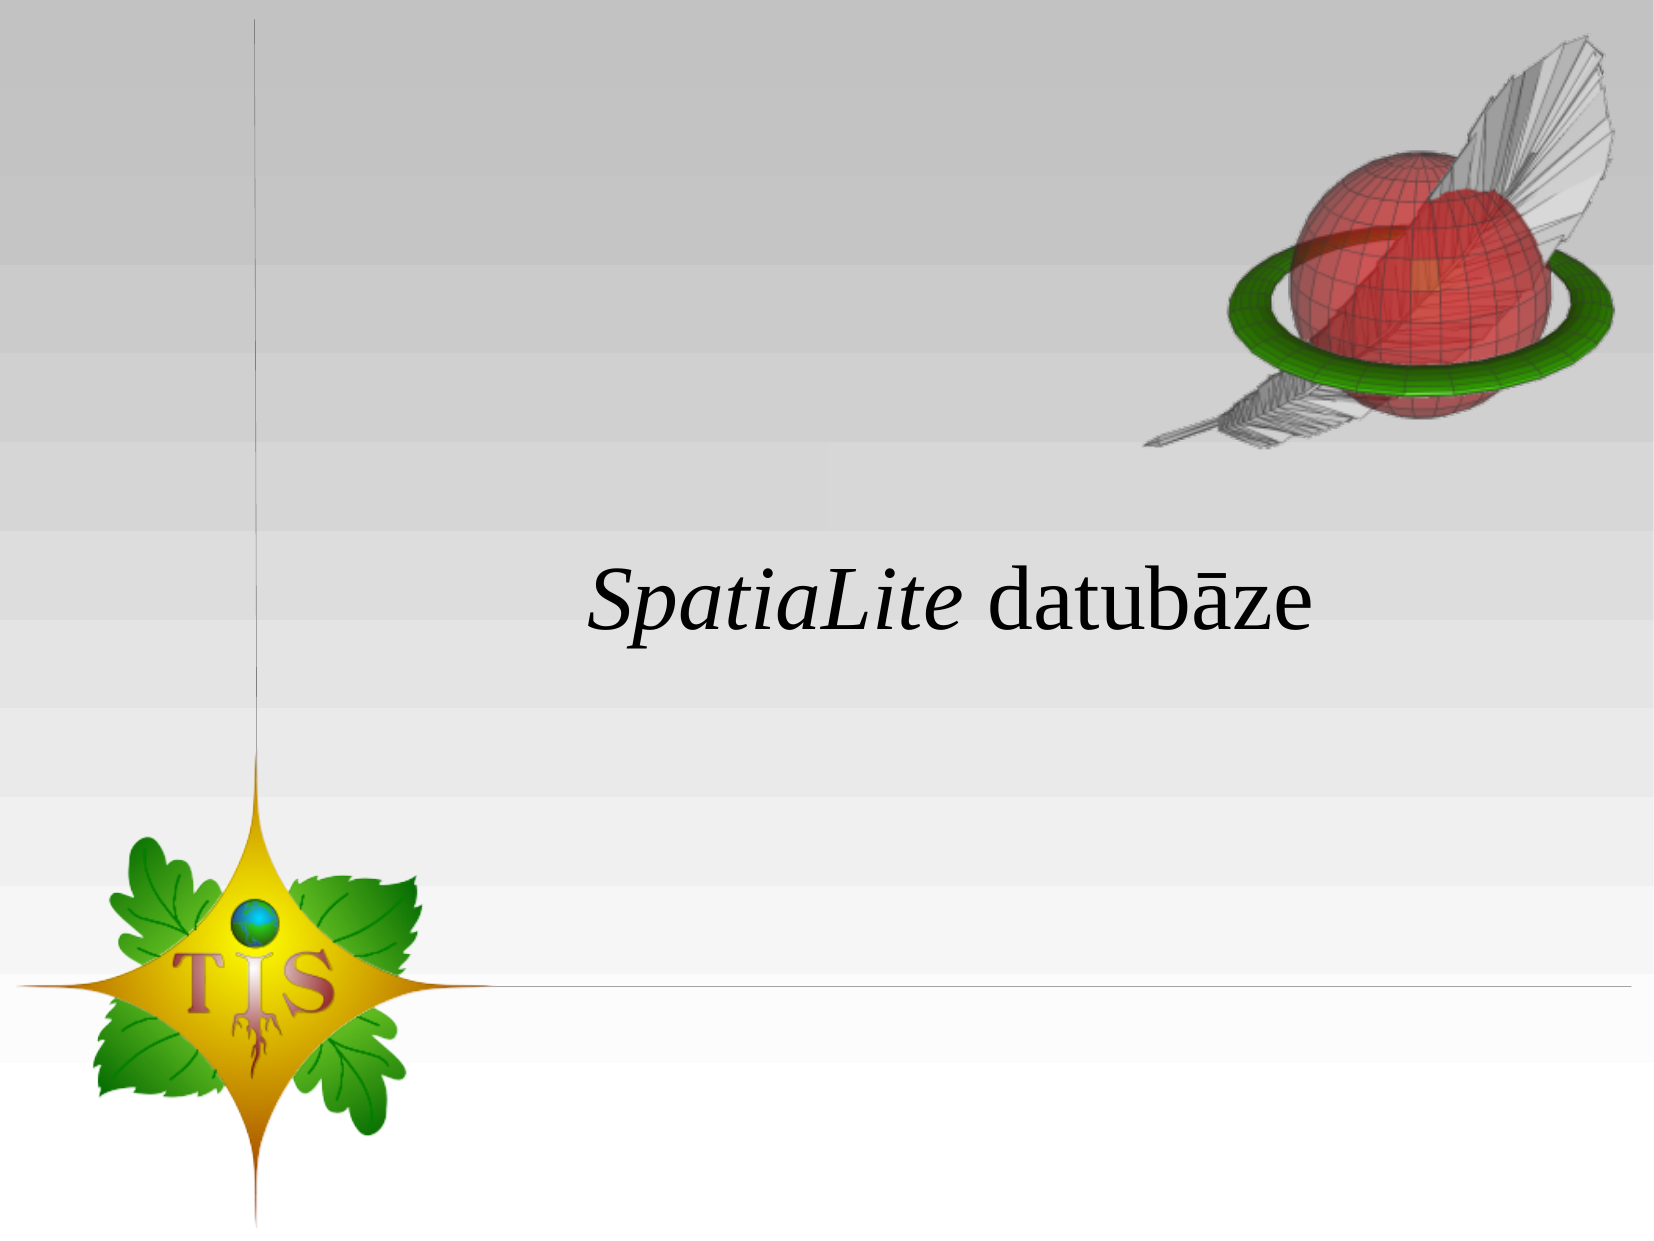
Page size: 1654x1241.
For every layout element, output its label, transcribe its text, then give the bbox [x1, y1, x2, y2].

picture [0, 0, 1654, 1241]
title SpatiaLite datubāze [295, 324, 1607, 857]
